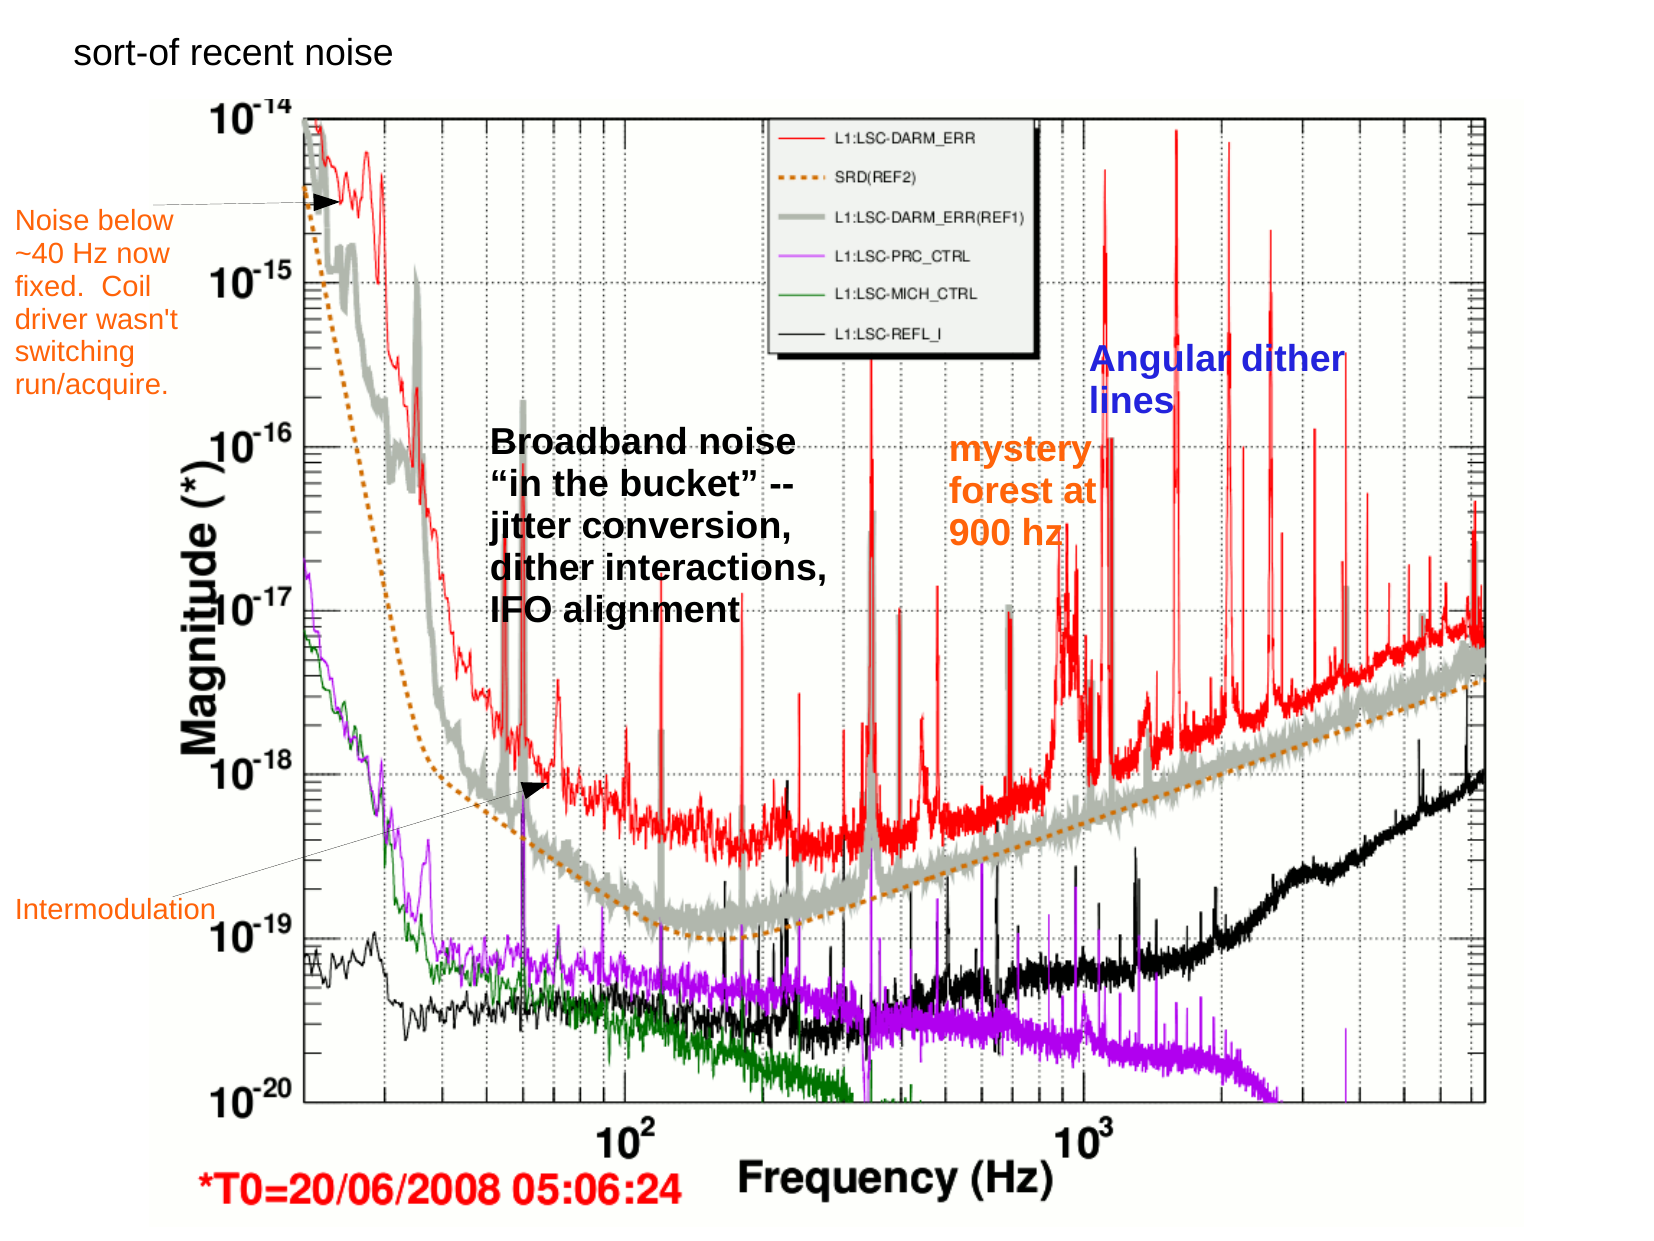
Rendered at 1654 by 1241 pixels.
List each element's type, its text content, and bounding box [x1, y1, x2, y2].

text_box Intermodulation [0, 885, 248, 958]
text_box Angular dither lines [1074, 330, 1390, 430]
text_box mystery forest at 900 hz [934, 419, 1171, 561]
text_box Noise below ~40 Hz now fixed. Coil driver wasn't switching run/acquire. [0, 196, 199, 489]
picture [149, 99, 1524, 1227]
text_box sort-of recent noise [58, 24, 905, 82]
text_box Broadband noise “in the bucket” -- jitter conversion, dither interactions, IFO alignment [475, 413, 853, 639]
